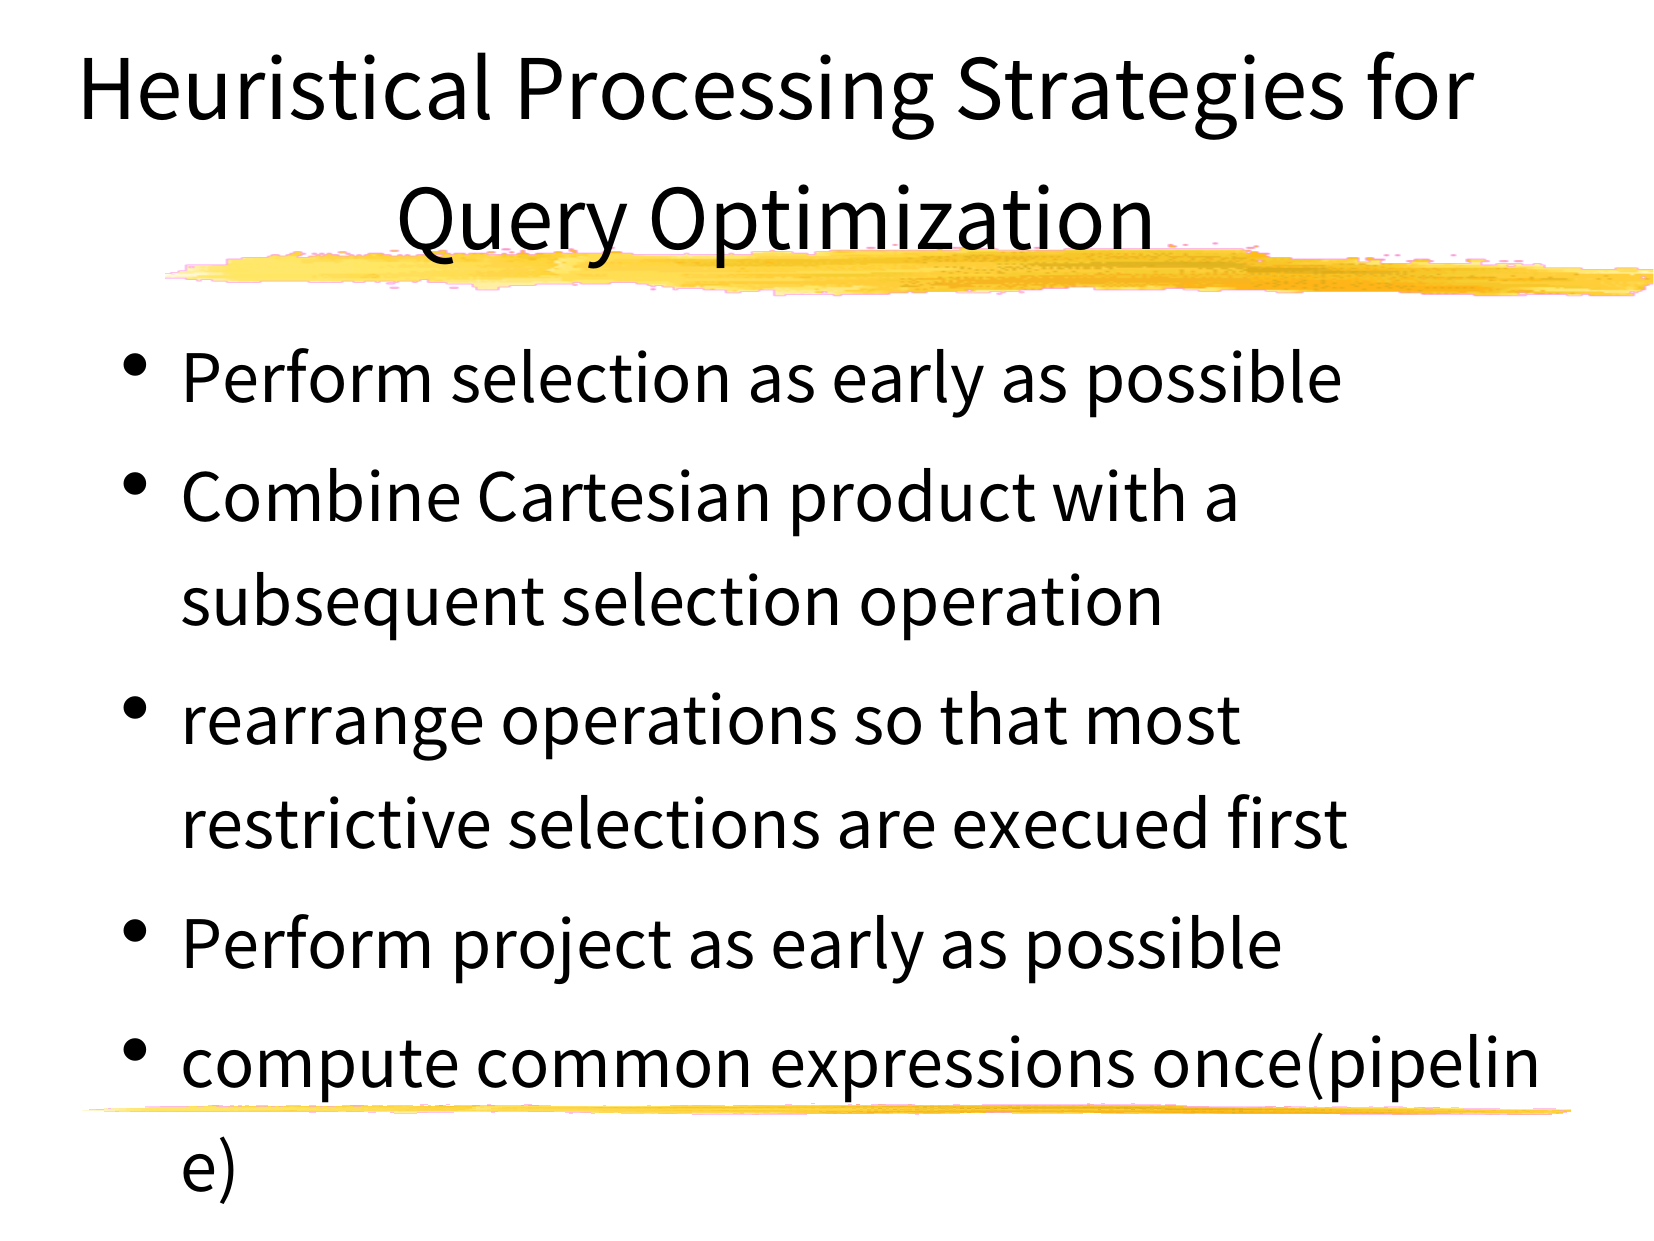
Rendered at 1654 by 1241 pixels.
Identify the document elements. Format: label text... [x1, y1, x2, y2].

list Perform selection as early as possible Combine Cartesian product with a subsequent selection operation rearrange operations so that most restrictive selections are execued first Perform project as early as possible compute common expressions once(pipeline) Implemented into Rule based system : Table 23(21).4 (Oracle) [124, 316, 1586, 1067]
picture [165, 237, 1654, 308]
title Heuristical Processing Strategies for Query Optimization [73, 39, 1479, 249]
picture [82, 1102, 1571, 1117]
